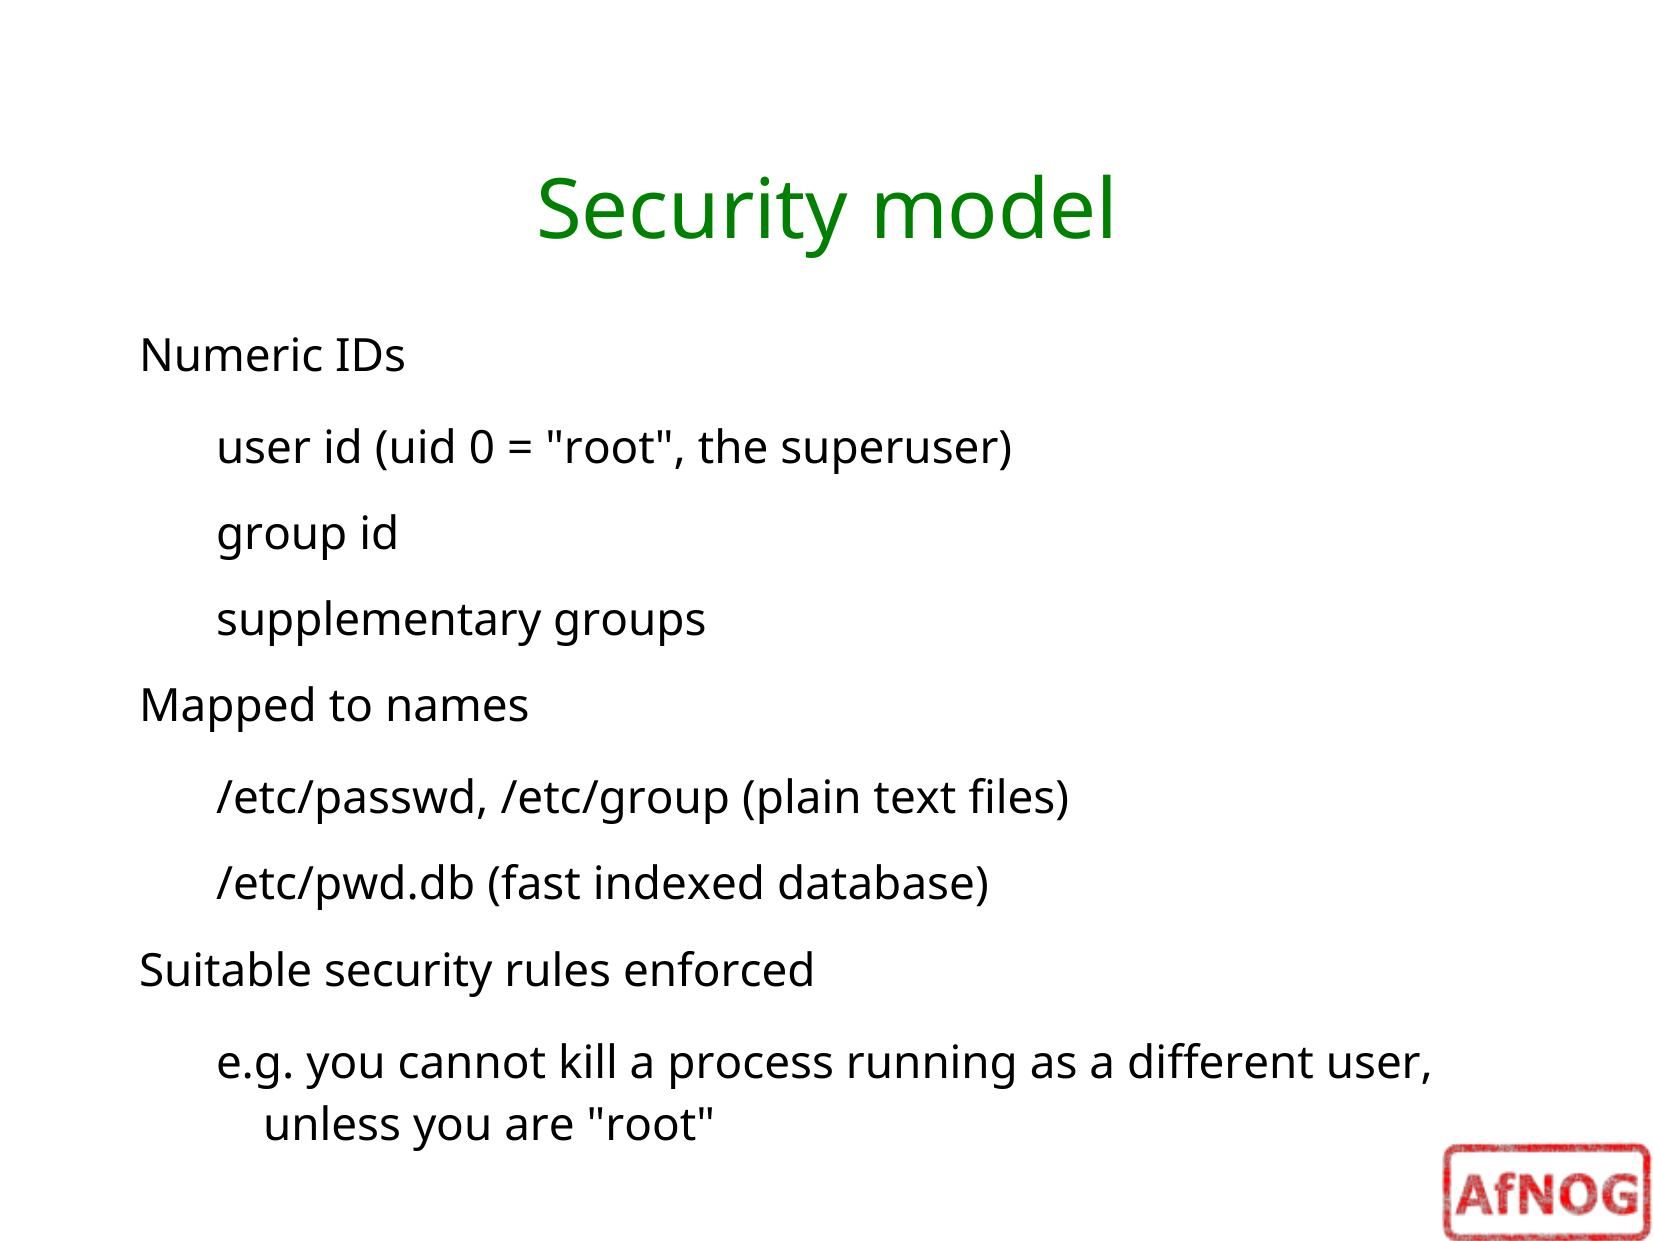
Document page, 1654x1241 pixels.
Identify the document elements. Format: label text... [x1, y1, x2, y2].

title Security model [121, 102, 1533, 311]
list Numeric IDs user id (uid 0 = "root", the superuser) group id supplementary groups Mapped to names /etc/passwd, /etc/group (plain text files) /etc/pwd.db (fast indexed database) Suitable security rules enforced e.g. you cannot kill a process running as a different user, unless you are "root" [121, 322, 1561, 1133]
picture [1441, 1141, 1654, 1241]
